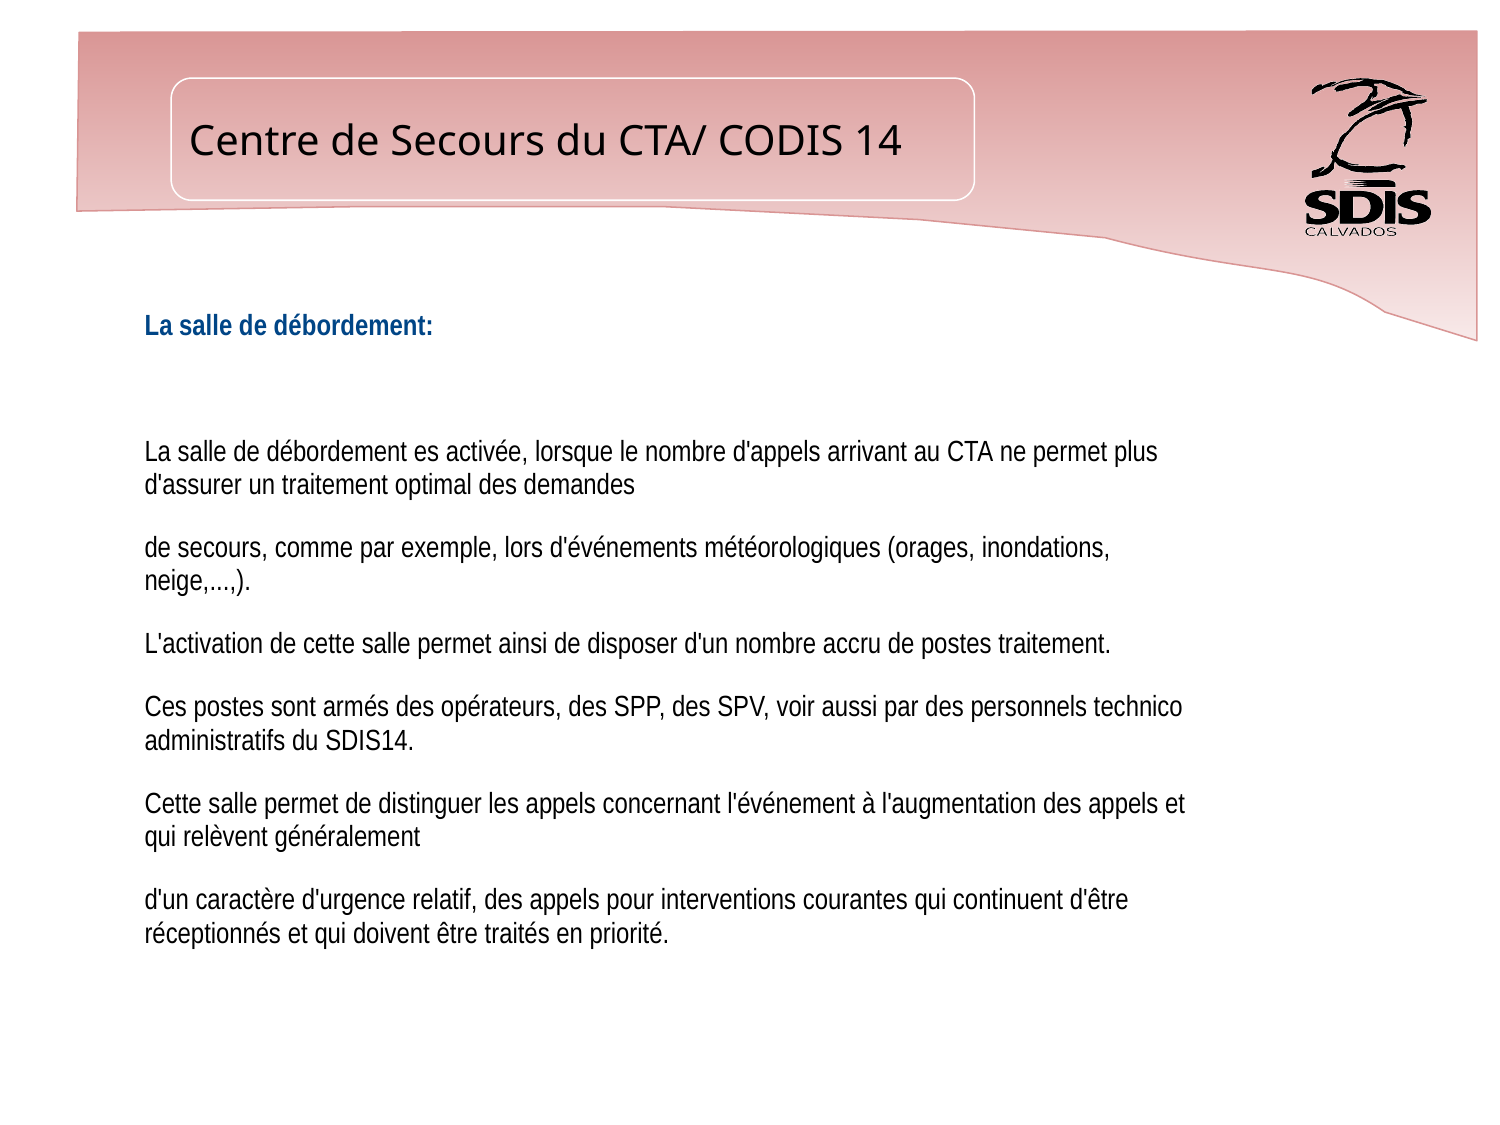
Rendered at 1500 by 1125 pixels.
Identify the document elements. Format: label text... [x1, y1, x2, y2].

text_box [76, 31, 1477, 341]
text_box La salle de débordement: La salle de débordement es activée, lorsque le nombre d'appels arrivant au CTA ne permet plus d'assurer un traitement optimal des demandes de secours, comme par exemple, lors d'événements météorologiques (orages, inondations, neige,...,). L'activation de cette salle permet ainsi de disposer d'un nombre accru de postes traitement. Ces postes sont armés des opérateurs, des SPP, des SPV, voir aussi par des personnels technico administratifs du SDIS14. Cette salle permet de distinguer les appels concernant l'événement à l'augmentation des appels et qui relèvent généralement d'un caractère d'urgence relatif, des appels pour interventions courantes qui continuent d'être réceptionnés et qui doivent être traités en priorité. [129, 300, 1239, 991]
text_box Centre de Secours du CTA/ CODIS 14 [171, 78, 975, 201]
picture [1305, 78, 1431, 236]
